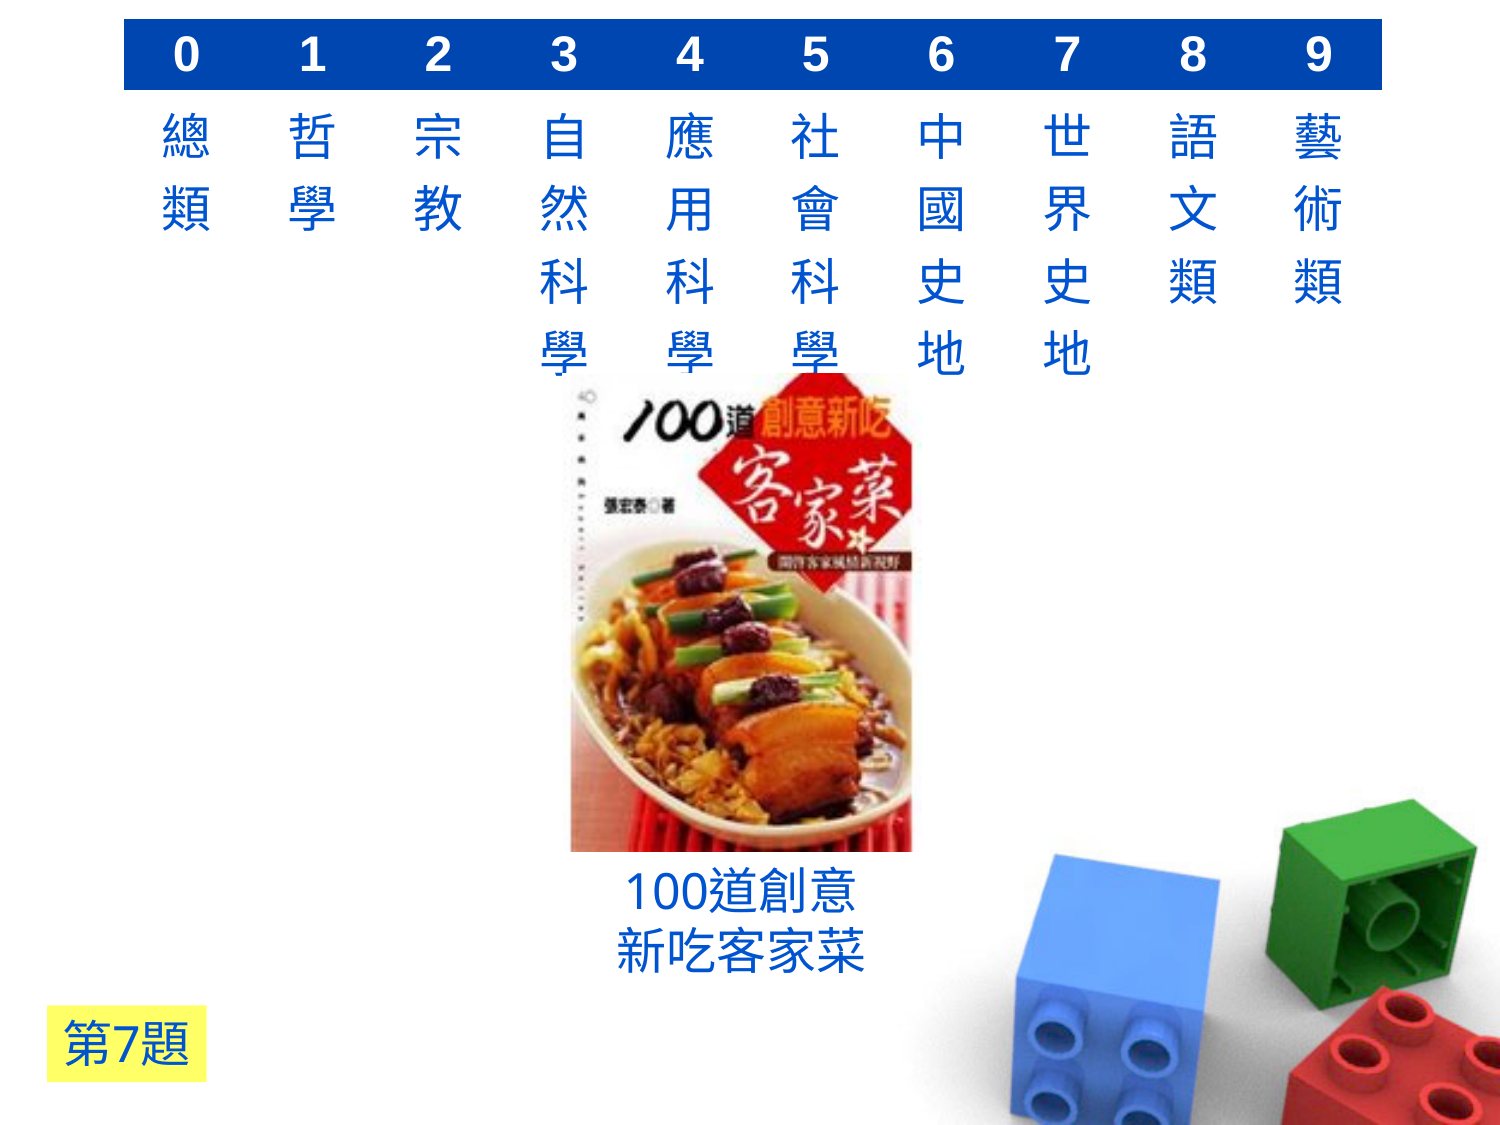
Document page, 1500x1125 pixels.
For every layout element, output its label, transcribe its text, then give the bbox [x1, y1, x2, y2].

table_header 9 [1256, 19, 1382, 90]
table_header 2 [376, 19, 501, 90]
table_cell 總類 [124, 90, 250, 395]
table_cell 應用科學 [627, 90, 753, 373]
table_header 0 [124, 19, 250, 90]
table_cell 語文類 [1130, 90, 1256, 395]
table_cell 宗教 [376, 90, 501, 395]
table_cell 世界史地 [1004, 90, 1130, 395]
table_cell 哲學 [250, 90, 376, 395]
table_header 5 [753, 19, 879, 90]
table_header 3 [501, 19, 627, 90]
table_header 6 [879, 19, 1004, 90]
table_cell 藝術類 [1256, 90, 1382, 395]
table_cell 中國史地 [879, 90, 1004, 395]
text_box 第7題 [47, 1005, 207, 1083]
table_header 1 [250, 19, 376, 90]
table_header 4 [627, 19, 753, 90]
table_header 7 [1004, 19, 1130, 90]
table_cell 自然科學 [501, 90, 627, 395]
picture [249, 187, 1500, 1125]
table_header 8 [1130, 19, 1256, 90]
text_box 100道創意新吃客家菜 [596, 851, 886, 987]
table_cell 社會科學 [753, 90, 879, 373]
